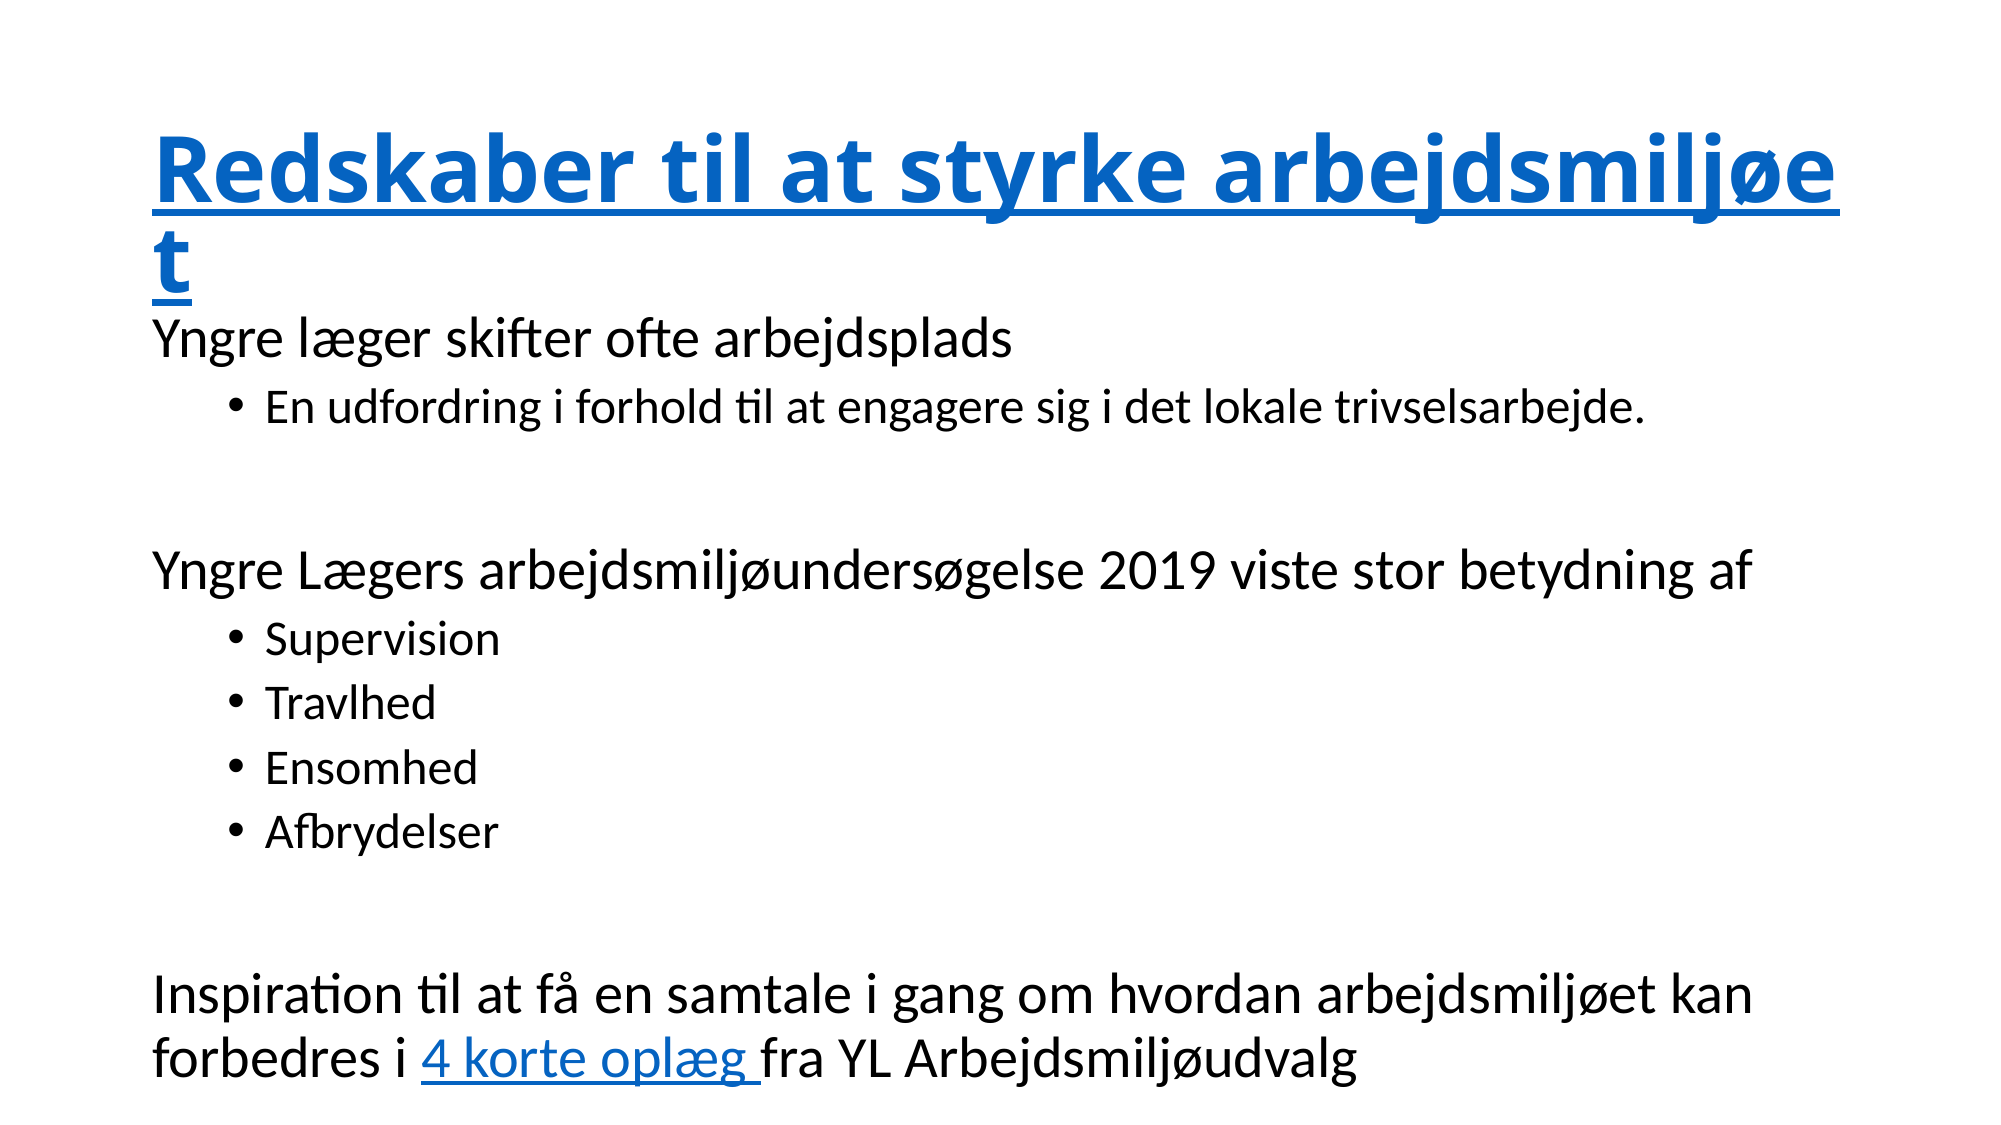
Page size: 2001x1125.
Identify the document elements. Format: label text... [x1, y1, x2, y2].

title Redskaber til at styrke arbejdsmiljøet [137, 59, 1863, 278]
list Yngre læger skifter ofte arbejdsplads En udfordring i forhold til at engagere sig i det lokale trivselsarbejde. Yngre Lægers arbejdsmiljøundersøgelse 2019 viste stor betydning af Supervision Travlhed Ensomhed Afbrydelser Inspiration til at få en samtale i gang om hvordan arbejdsmiljøet kan forbedres i 4 korte oplæg fra YL Arbejdsmiljøudvalg [137, 299, 1933, 1014]
